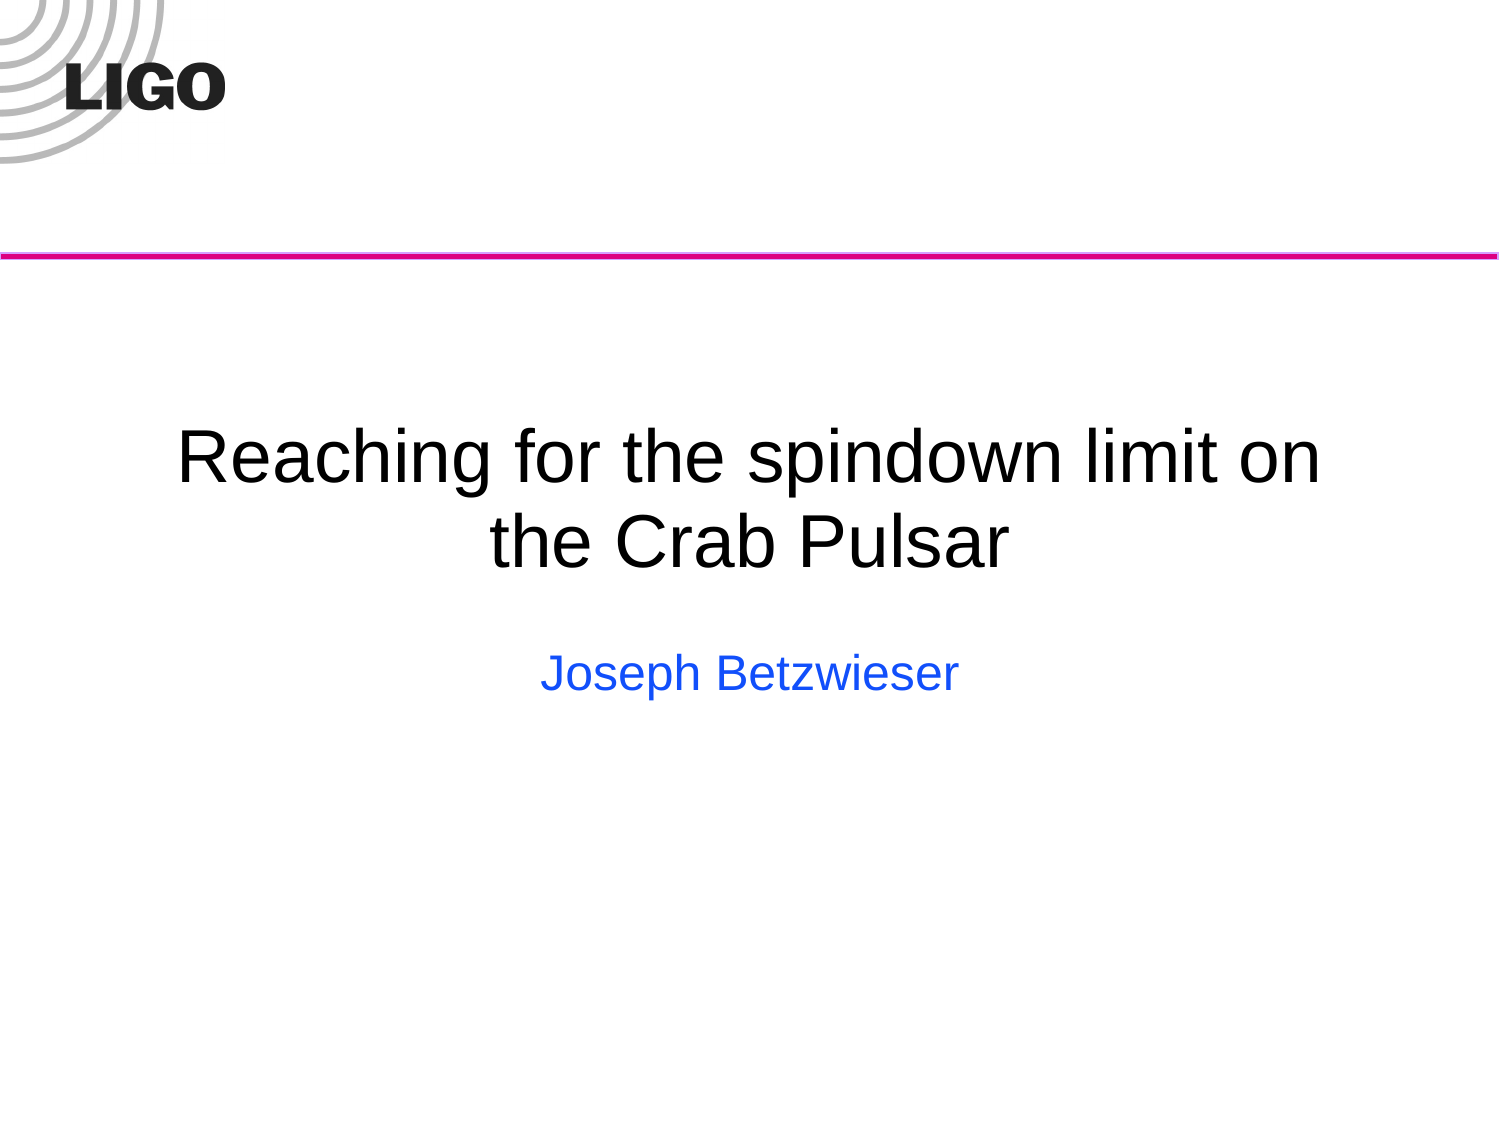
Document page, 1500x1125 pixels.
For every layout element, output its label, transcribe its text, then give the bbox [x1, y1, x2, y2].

title Reaching for the spindown limit on the Crab Pulsar [112, 349, 1388, 591]
subtitle Joseph Betzwieser [225, 637, 1276, 926]
